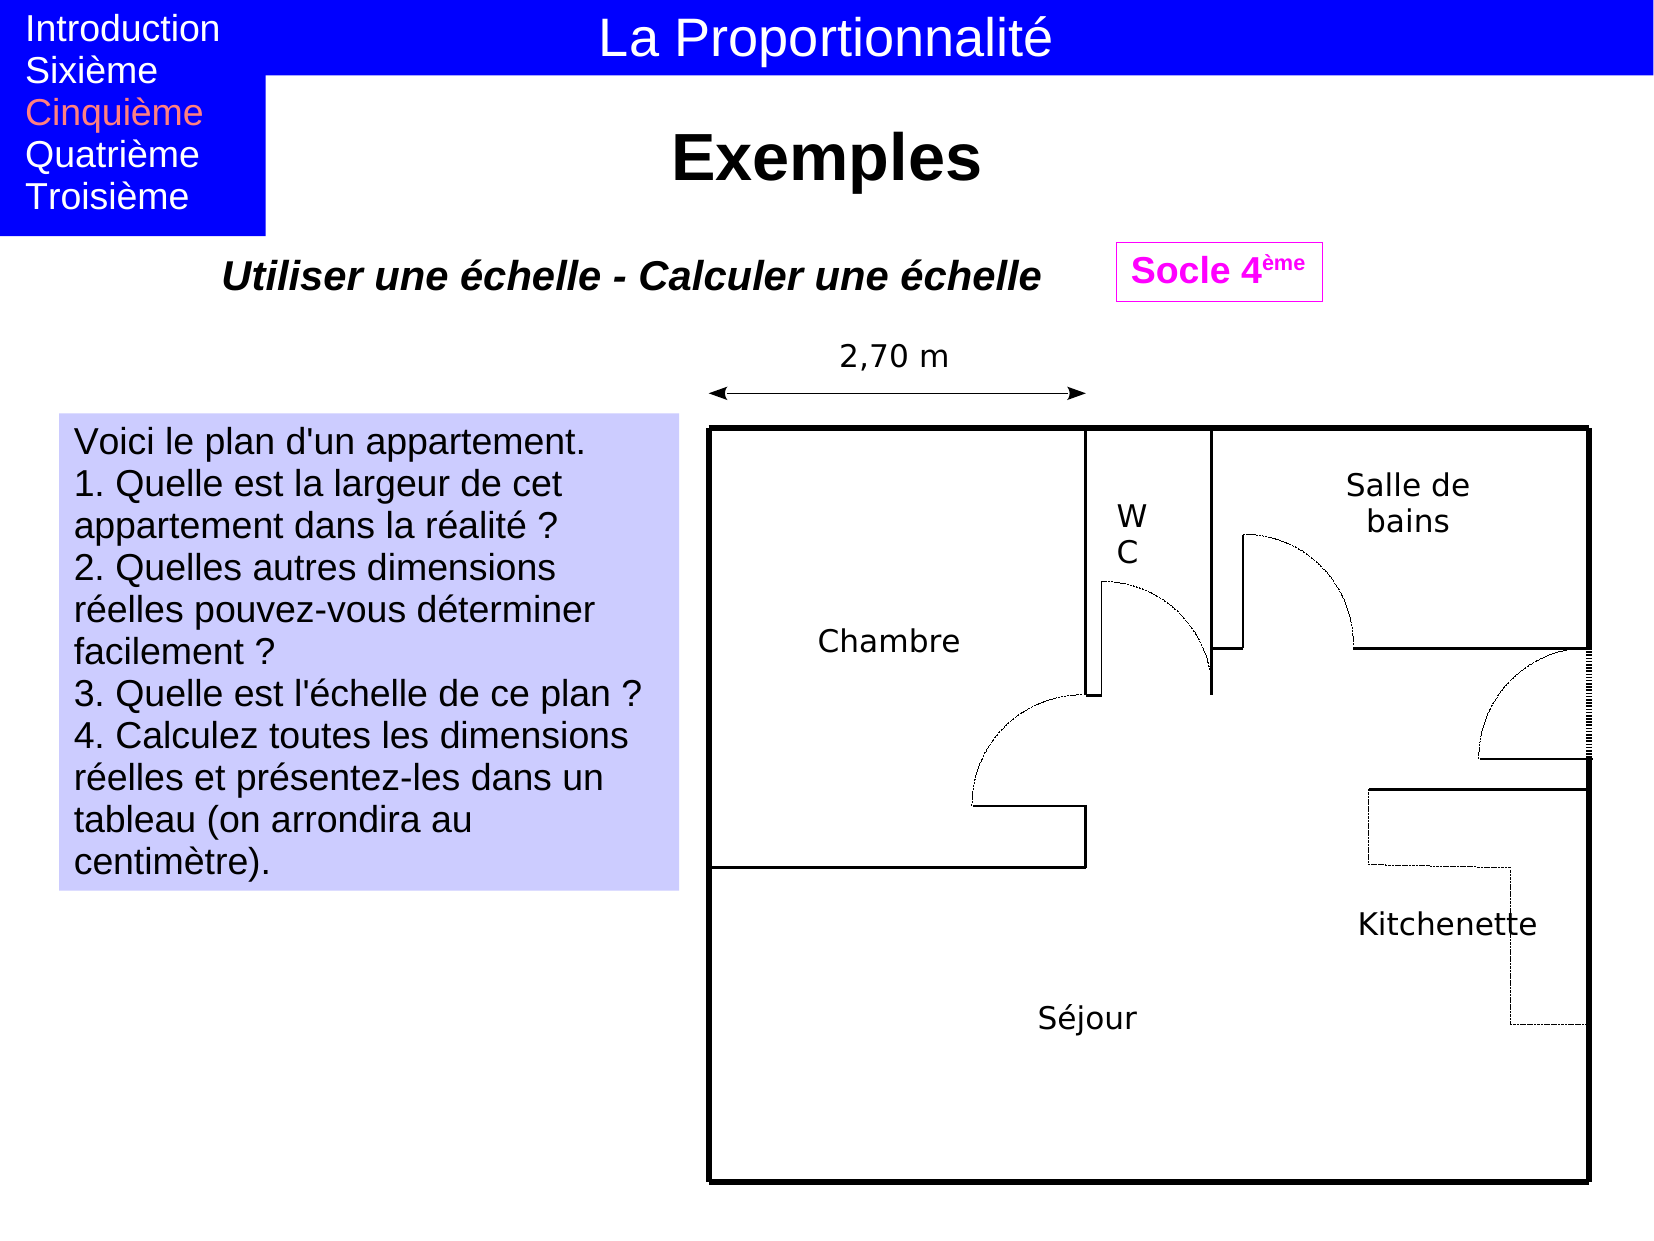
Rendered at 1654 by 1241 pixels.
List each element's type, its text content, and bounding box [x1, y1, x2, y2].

text_box 2,70 m [787, 330, 992, 456]
text_box Séjour [1022, 993, 1228, 1088]
text_box WC [1101, 491, 1181, 617]
text_box Exemples [295, 112, 1359, 202]
text_box Utiliser une échelle - Calculer une échelle [206, 245, 1211, 308]
text_box Kitchenette [1301, 899, 1595, 994]
text_box Chambre [802, 616, 1008, 742]
text_box Voici le plan d'un appartement. 1. Quelle est la largeur de cet appartement dans la réalité ? 2. Quelles autres dimensions réelles pouvez-vous déterminer facilement ? 3. Quelle est l'échelle de ce plan ? 4. Calculez toutes les dimensions réelles et présentez-les dans un tableau (on arrondira au centimètre). [59, 413, 680, 891]
text_box Socle 4ème [1116, 242, 1323, 302]
text_box Introduction Sixième Cinquième Quatrième Troisième [0, 0, 266, 237]
text_box La Proportionnalité [266, 0, 1654, 76]
text_box Salle de bains [1305, 460, 1511, 632]
